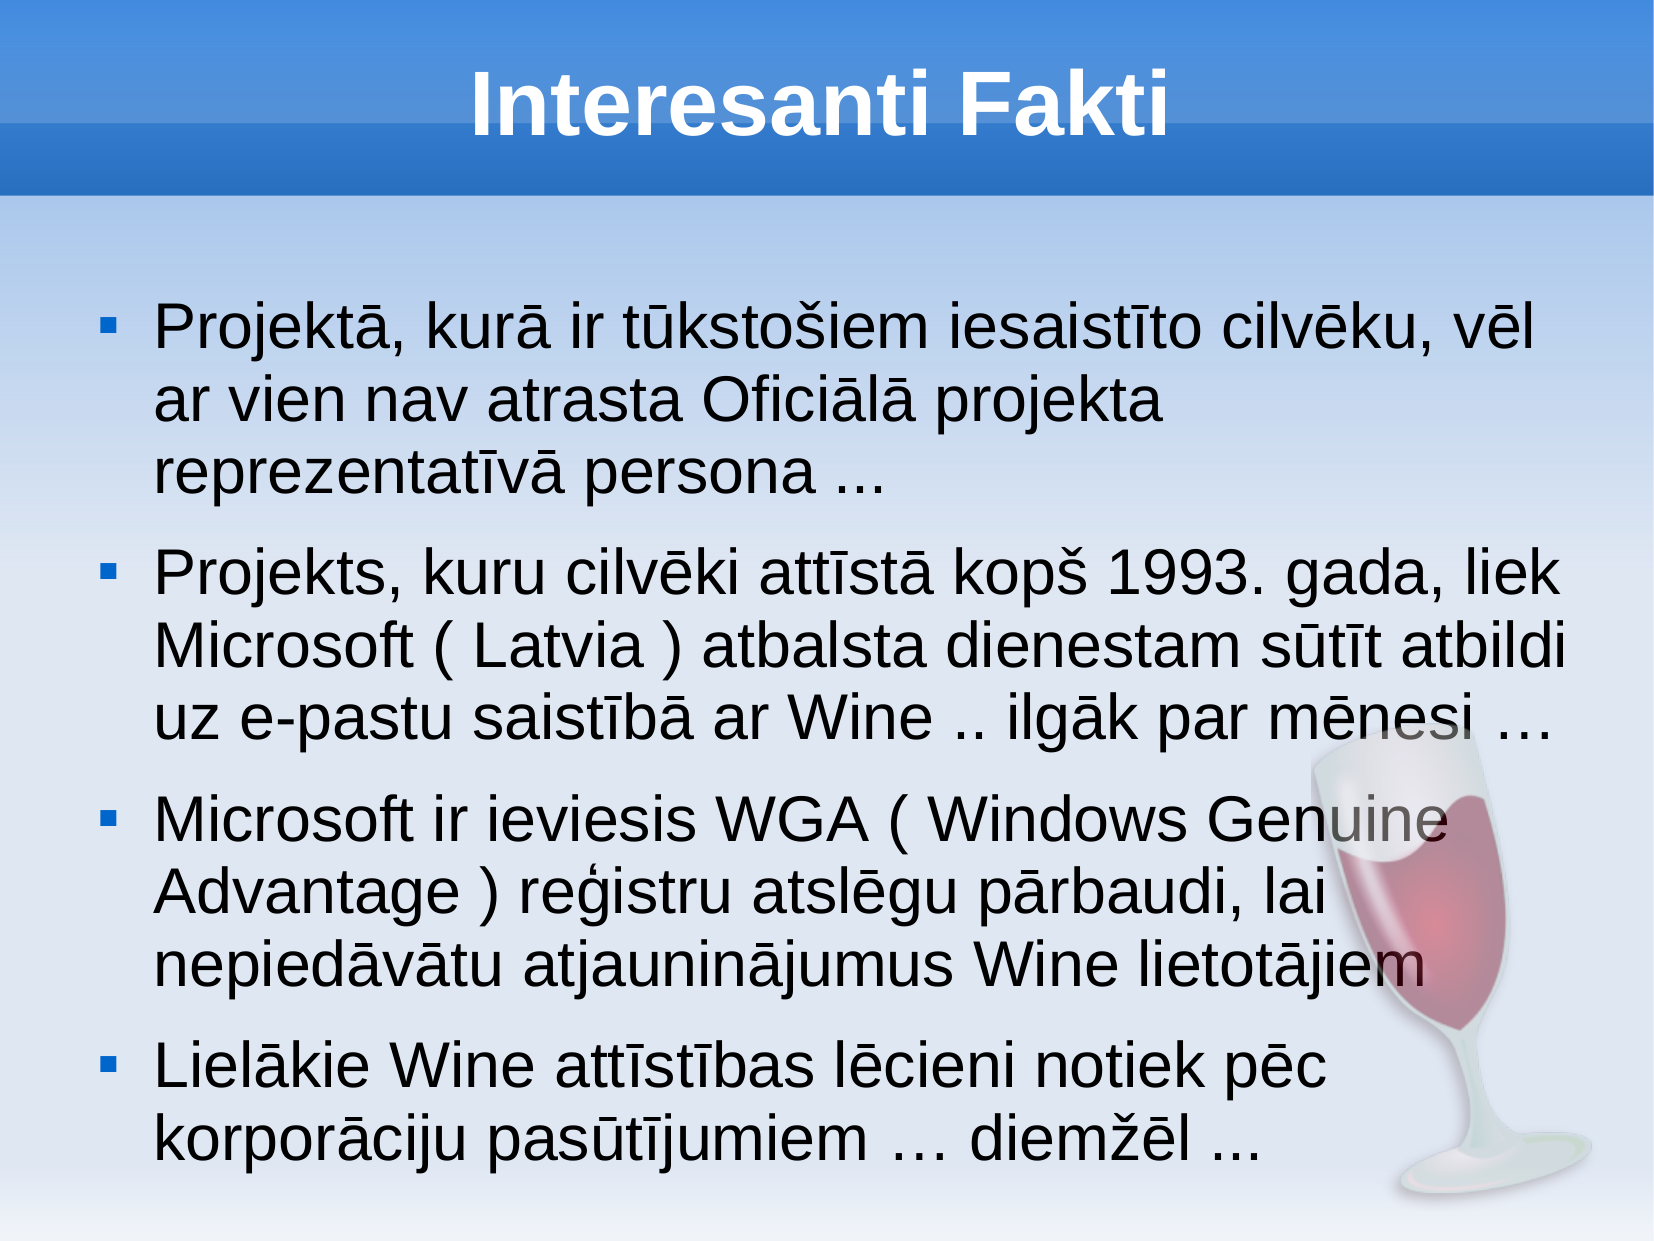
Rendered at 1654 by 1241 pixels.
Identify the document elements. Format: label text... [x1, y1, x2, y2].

picture [0, 0, 1654, 1241]
title Interesanti Fakti [76, 7, 1565, 200]
list Projektā, kurā ir tūkstošiem iesaistīto cilvēku, vēl ar vien nav atrasta Oficiālā projekta reprezentatīvā persona ... Projekts, kuru cilvēki attīstā kopš 1993. gada, liek Microsoft ( Latvia ) atbalsta dienestam sūtīt atbildi uz e-pastu saistībā ar Wine .. ilgāk par mēnesi … Microsoft ir ieviesis WGA ( Windows Genuine Advantage ) reģistru atslēgu pārbaudi, lai nepiedāvātu atjauninājumus Wine lietotājiem Lielākie Wine attīstības lēcieni notiek pēc korporāciju pasūtījumiem … diemžēl ... [82, 290, 1571, 1174]
